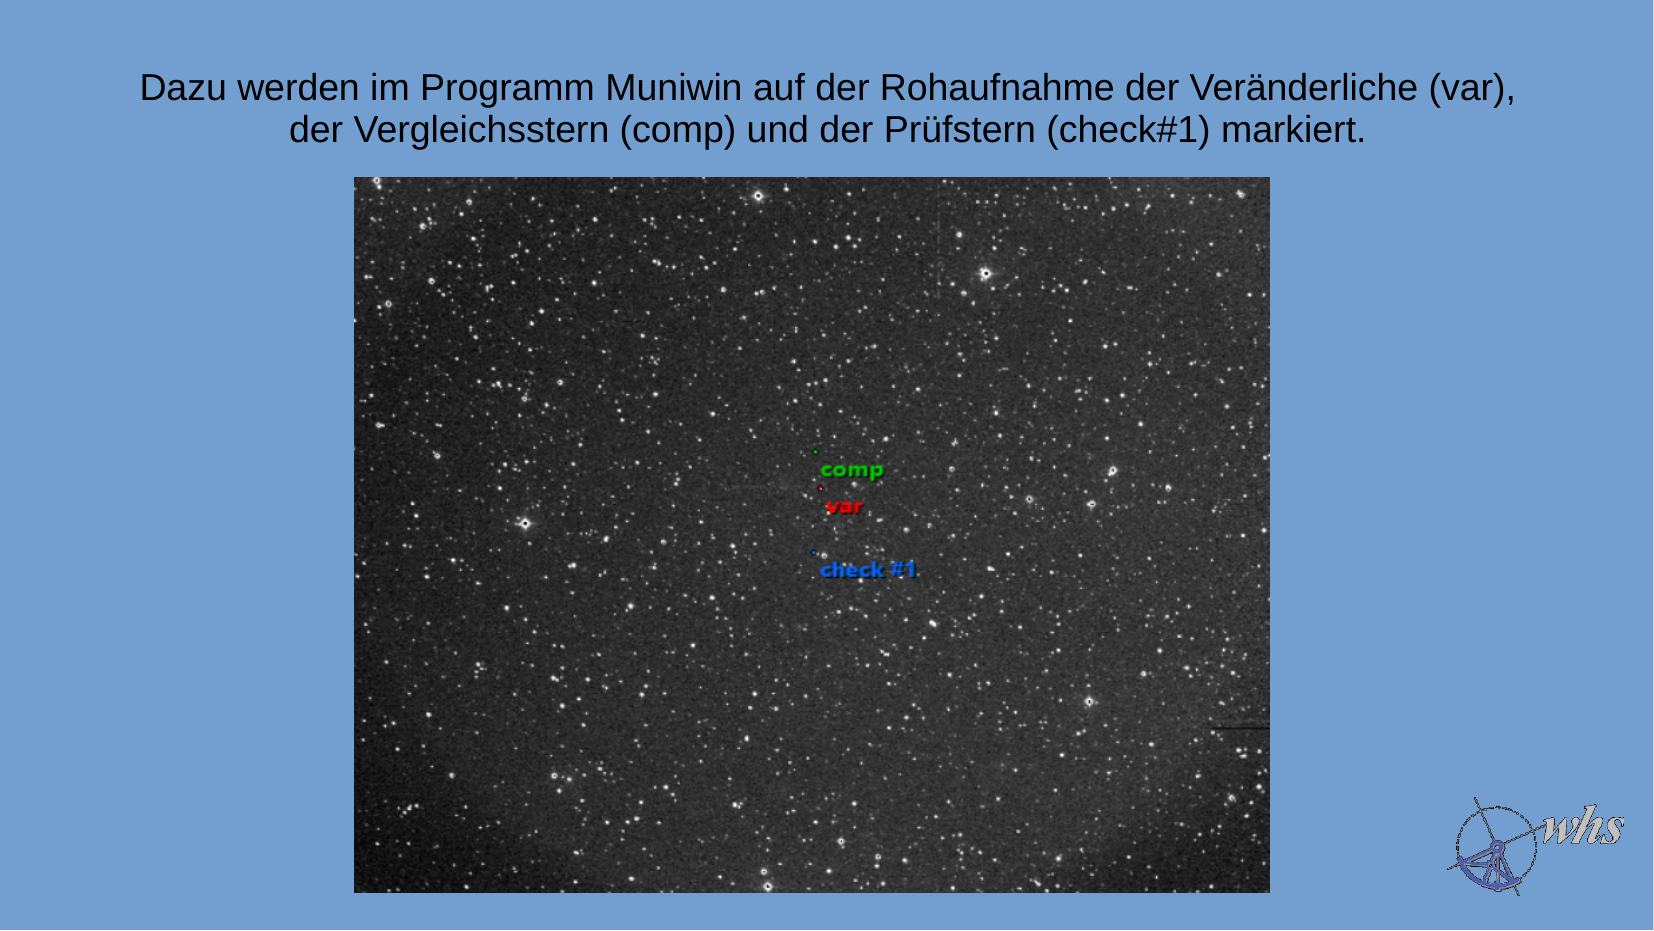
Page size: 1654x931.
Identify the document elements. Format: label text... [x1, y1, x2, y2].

picture [354, 177, 1270, 893]
text_box Dazu werden im Programm Muniwin auf der Rohaufnahme der Veränderliche (var), der Vergleichsstern (comp) und der Prüfstern (check#1) markiert. [32, 59, 1625, 242]
picture [1446, 797, 1624, 896]
